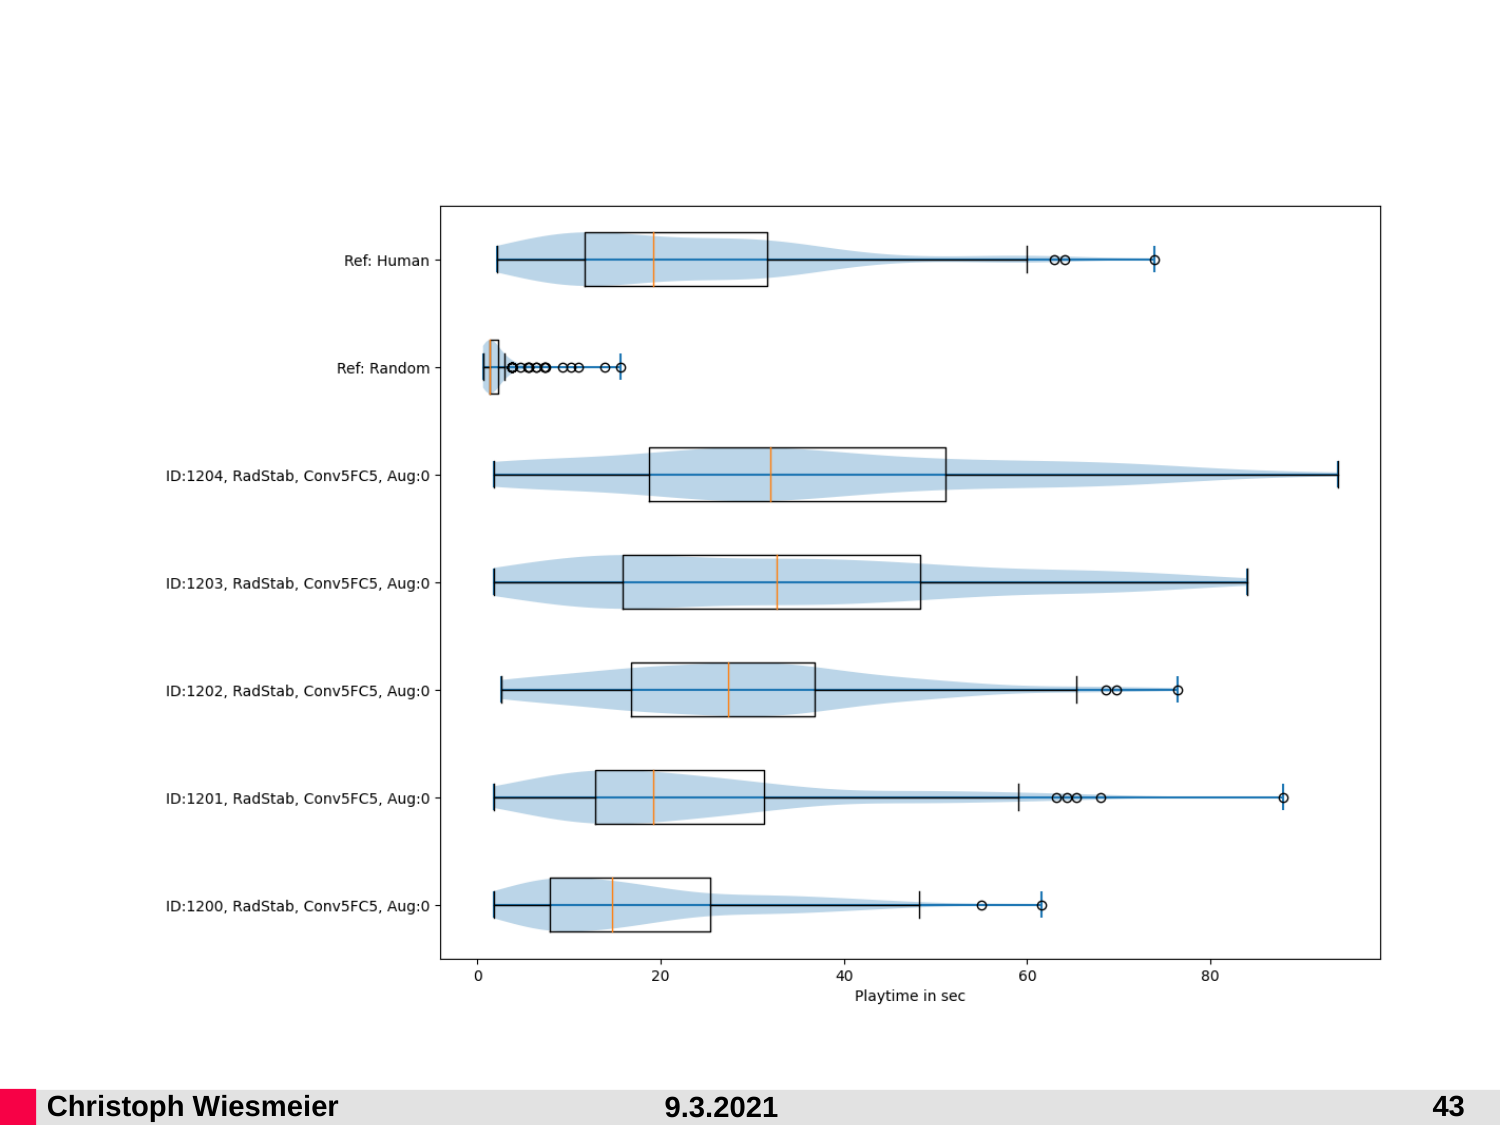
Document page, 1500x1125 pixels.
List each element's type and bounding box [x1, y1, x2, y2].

picture [150, 190, 1396, 1021]
